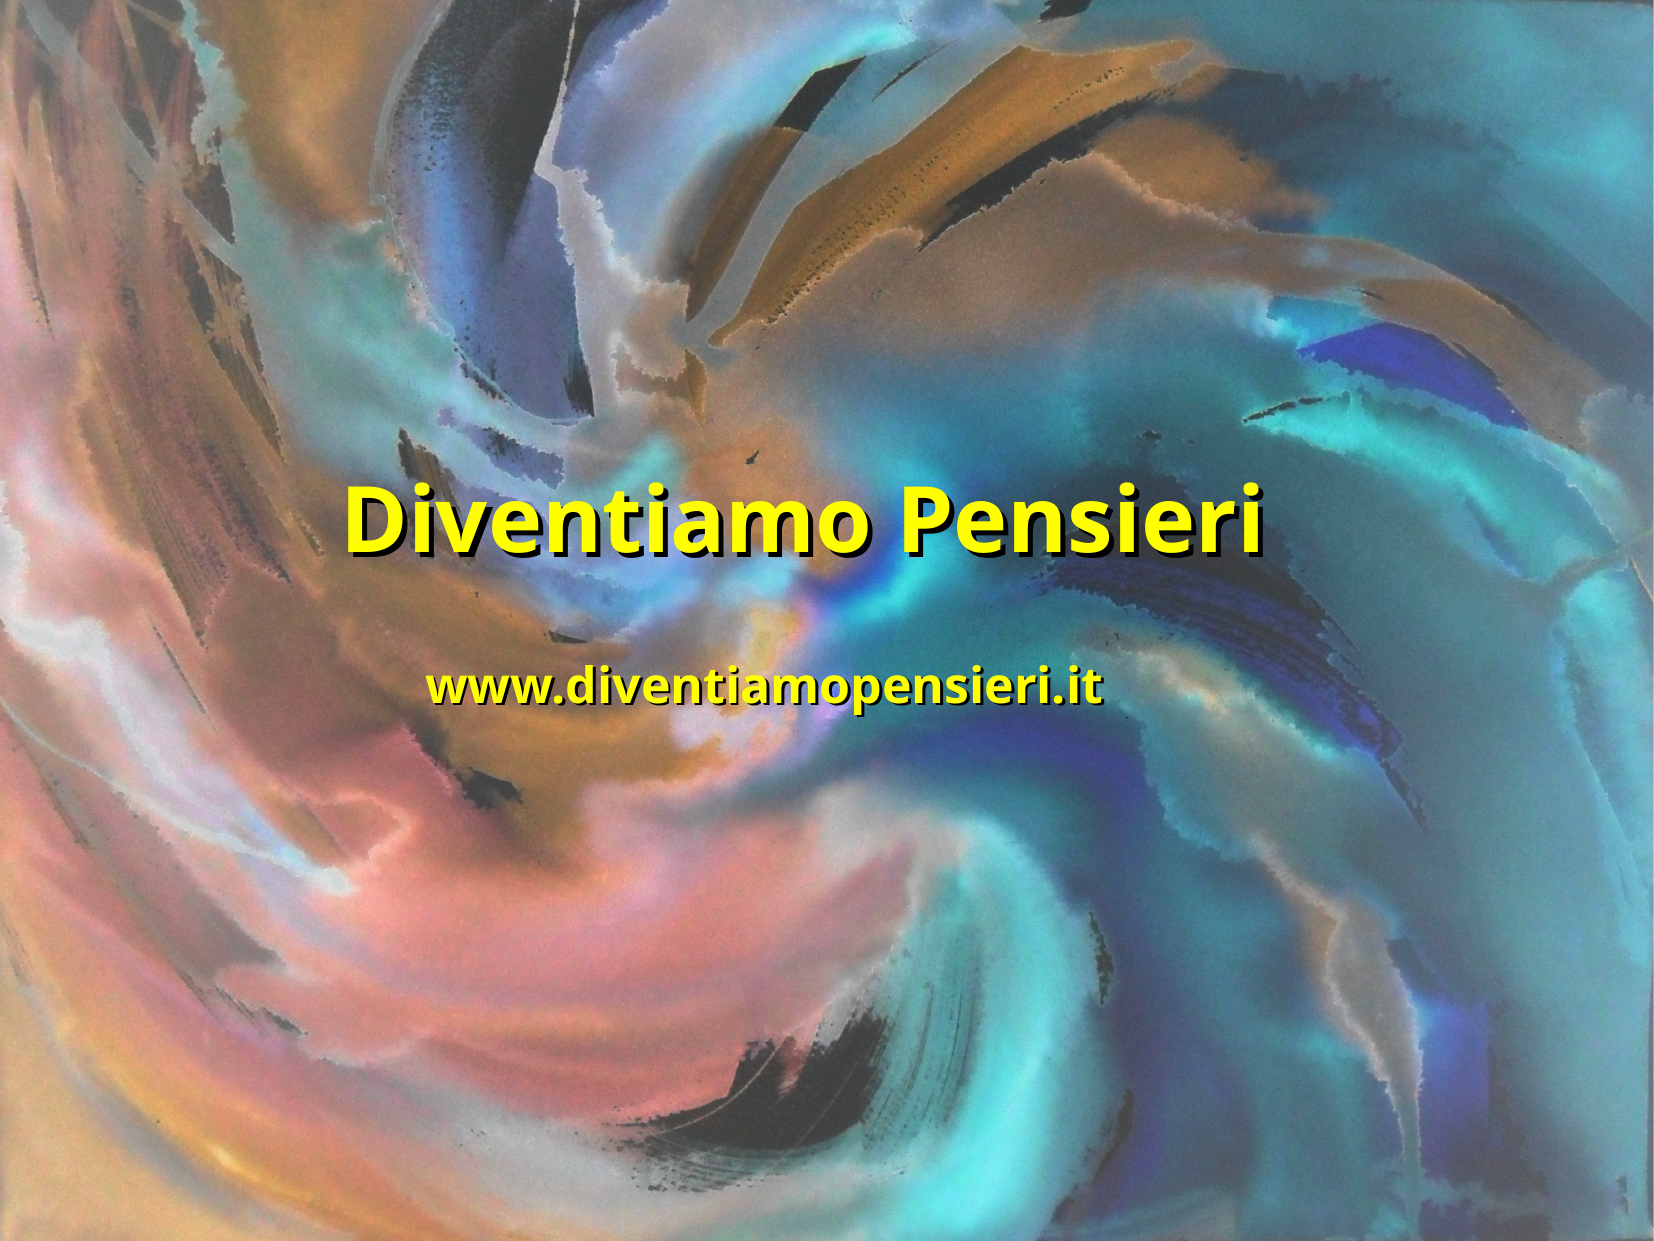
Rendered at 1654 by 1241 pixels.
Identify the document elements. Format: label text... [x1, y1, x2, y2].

title Diventiamo Pensieri [59, 413, 1548, 621]
picture [0, 0, 1654, 1241]
list www.diventiamopensieri.it [354, 649, 1241, 768]
